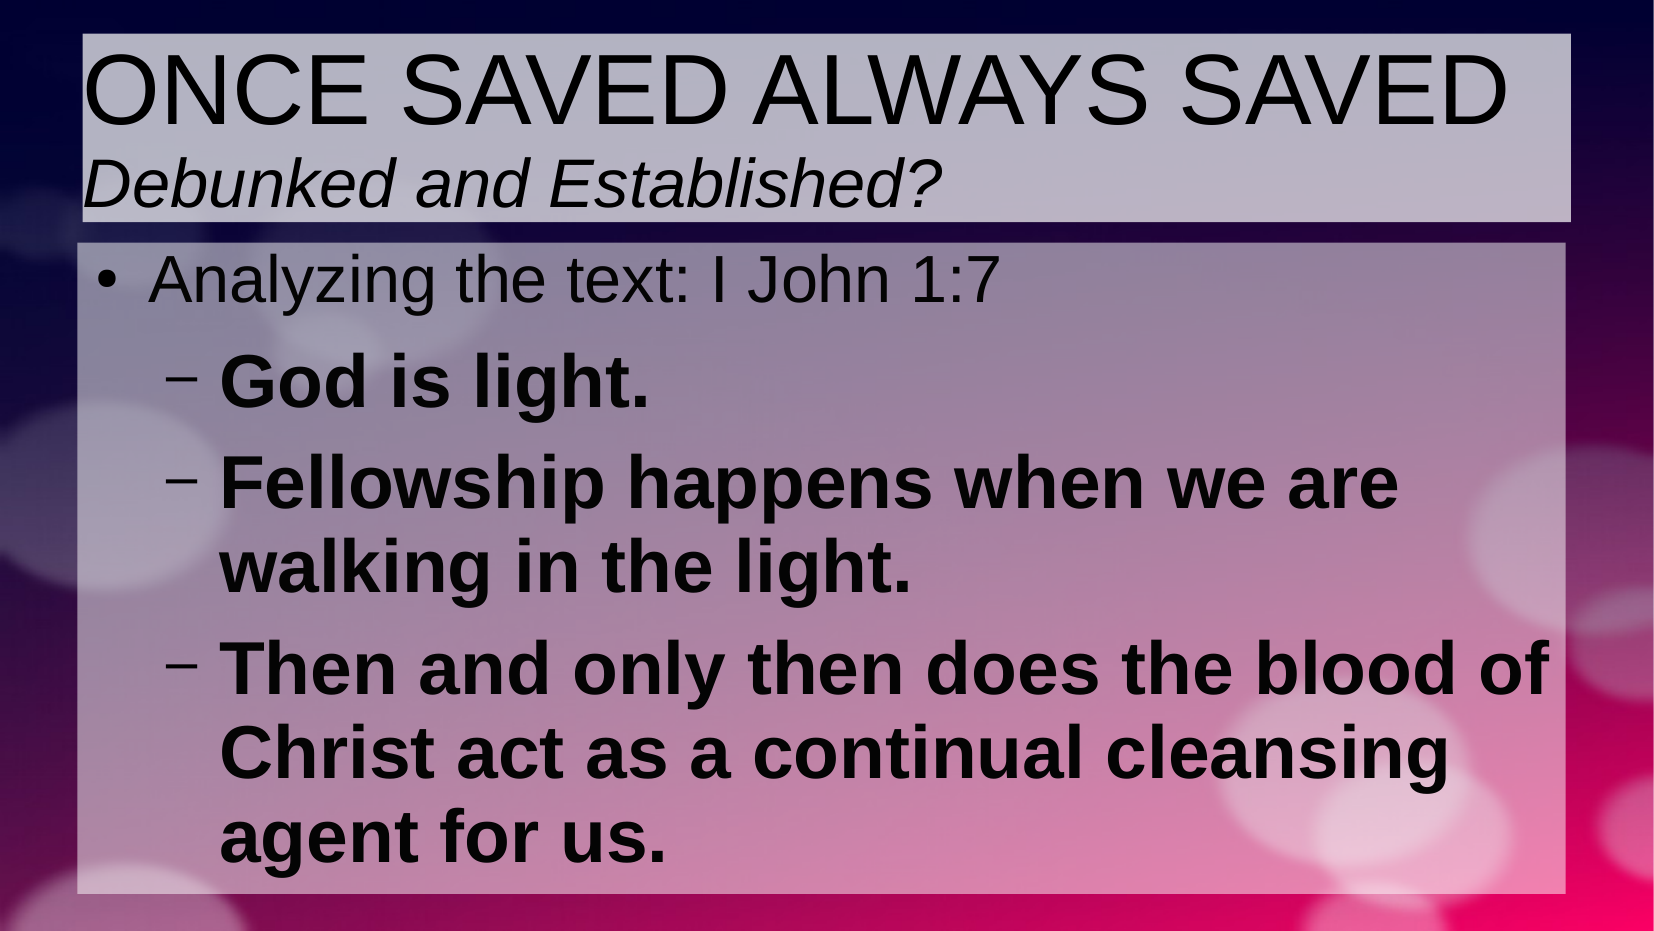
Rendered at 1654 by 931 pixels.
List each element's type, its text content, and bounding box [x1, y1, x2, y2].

title ONCE SAVED ALWAYS SAVED Debunked and Established? [82, 33, 1571, 223]
picture [0, 0, 1654, 931]
list Analyzing the text: I John 1:7 God is light. Fellowship happens when we are walking in the light. Then and only then does the blood of Christ act as a continual cleansing agent for us. [77, 242, 1566, 894]
